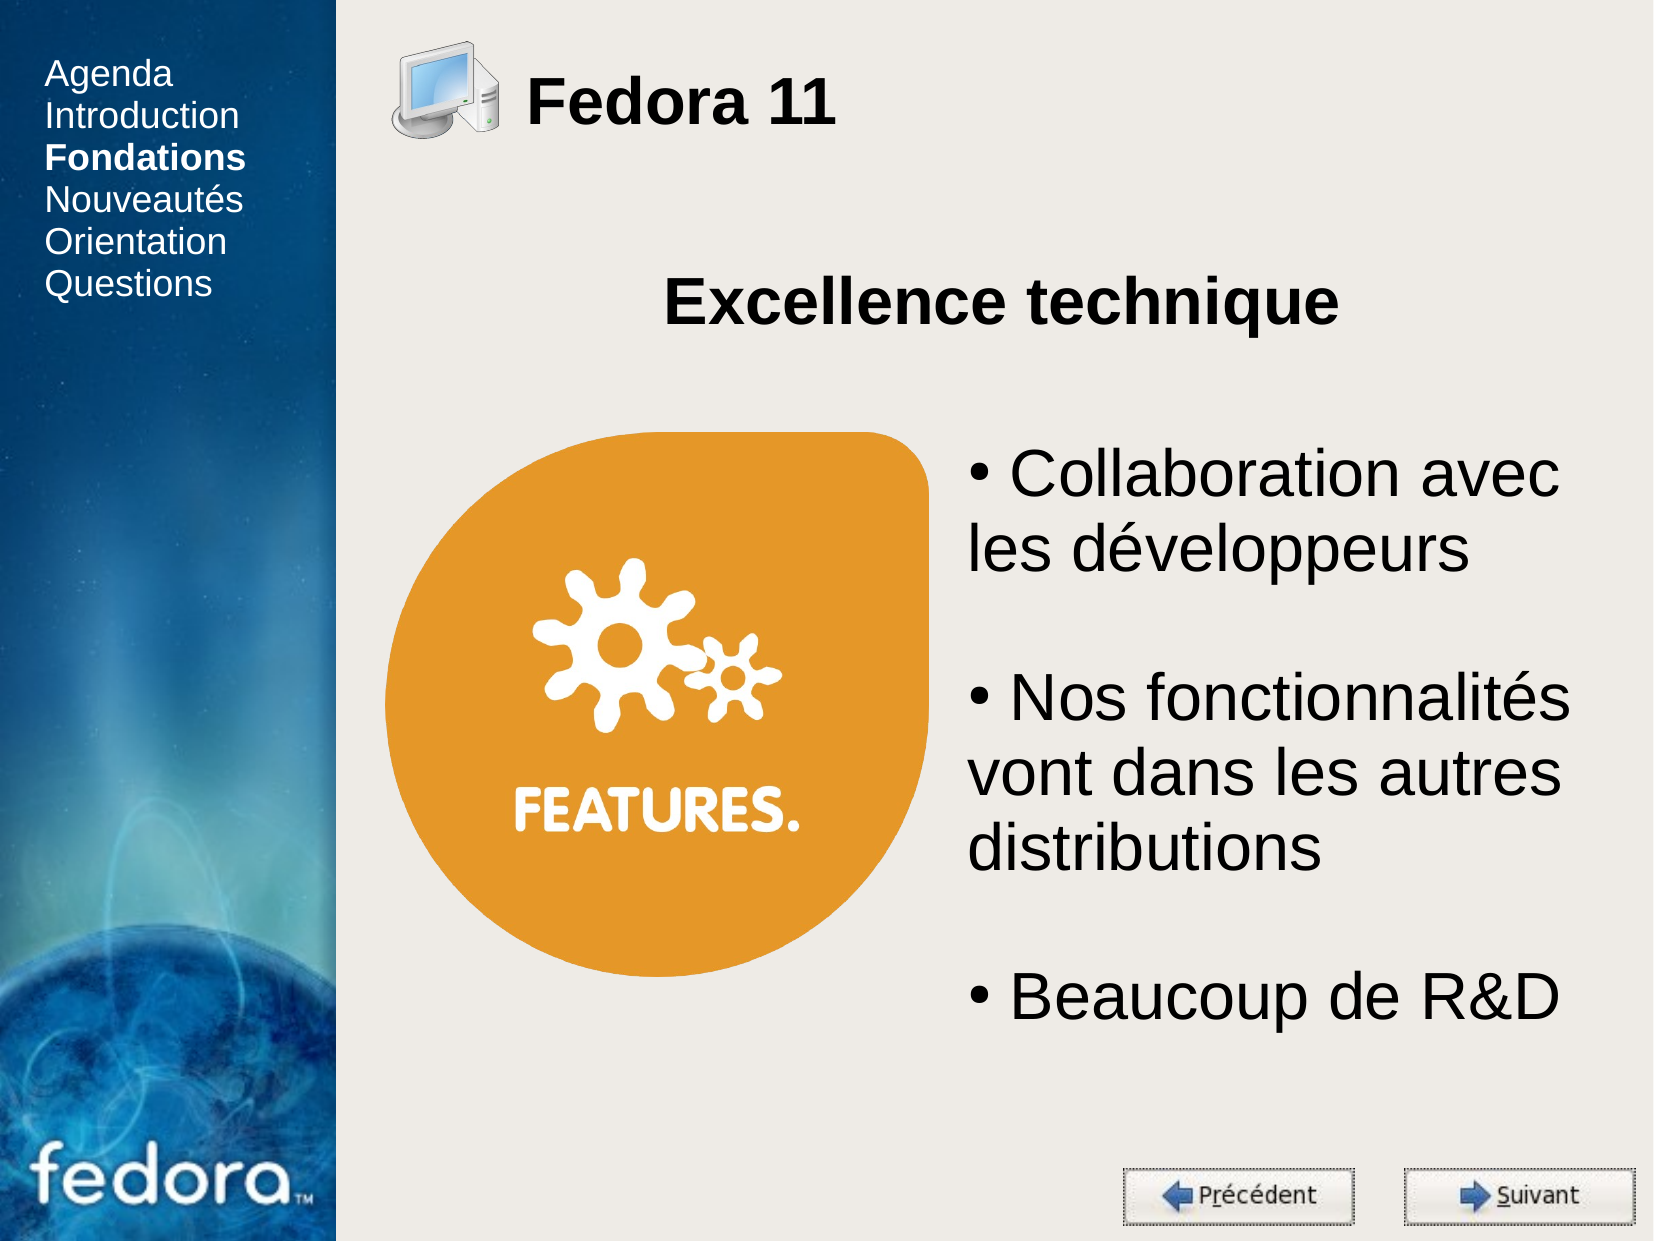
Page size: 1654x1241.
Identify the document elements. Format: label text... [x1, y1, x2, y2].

text_box Fedora 11 [511, 56, 1316, 147]
subtitle Collaboration avec les développeurs Nos fonctionnalités vont dans les autres distributions Beaucoup de R&D [967, 346, 1637, 1050]
picture [0, 0, 1654, 1241]
text_box Excellence technique [494, 256, 1511, 347]
text_box Agenda Introduction Fondations Nouveautés Orientation Questions [29, 45, 327, 313]
